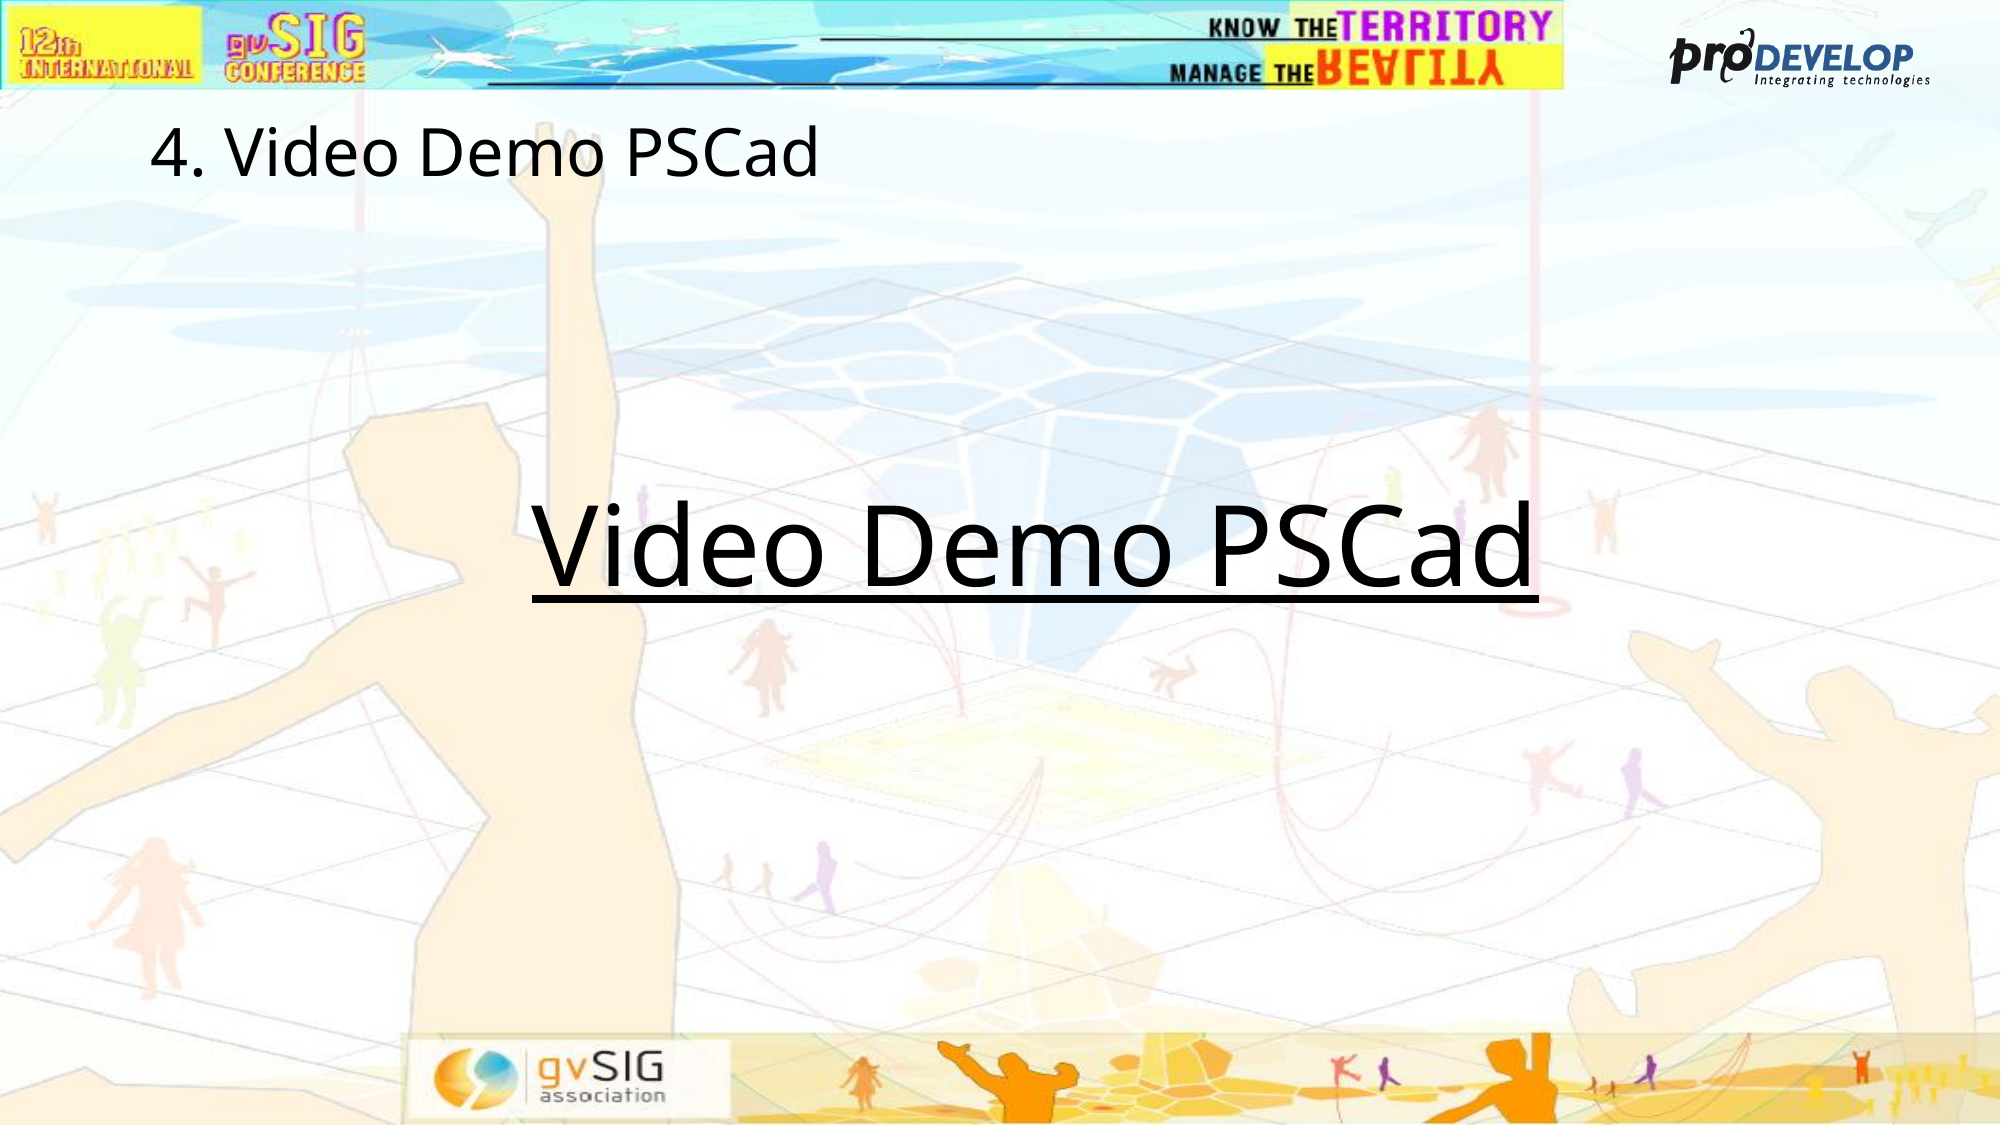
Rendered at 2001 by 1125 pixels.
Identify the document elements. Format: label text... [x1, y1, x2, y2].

text_box Video Demo PSCad [516, 466, 1530, 618]
title 4. Video Demo PSCad [135, 80, 1861, 229]
picture [1656, 14, 1943, 104]
